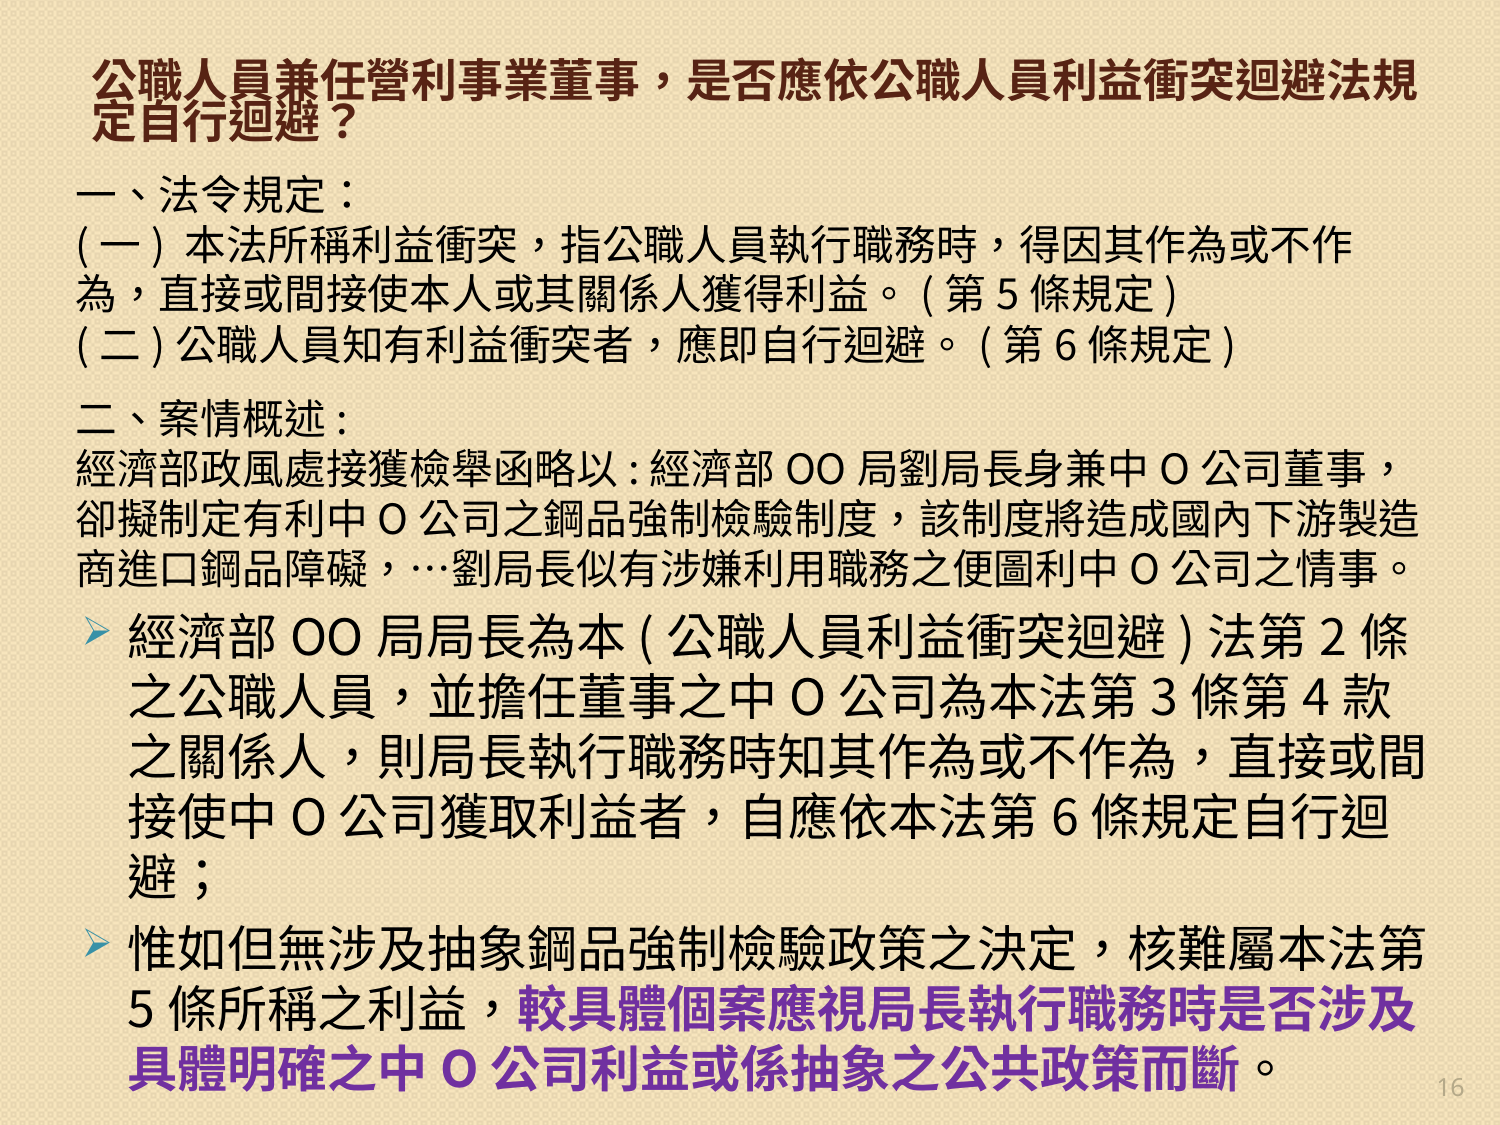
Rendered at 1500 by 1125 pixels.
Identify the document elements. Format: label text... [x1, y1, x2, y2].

list 一、法令規定： (一) 本法所稱利益衝突，指公職人員執行職務時，得因其作為或不作為，直接或間接使本人或其關係人獲得利益。(第5條規定) (二)公職人員知有利益衝突者，應即自行迴避。(第6條規定) [53, 160, 1447, 385]
picture [0, 0, 1500, 1125]
title 公職人員兼任營利事業董事，是否應依公職人員利益衝突迴避法規定自行迴避？ [76, 42, 1449, 156]
slide_number <編號> [1413, 1034, 1488, 1113]
list 二、案情概述: 經濟部政風處接獲檢舉函略以:經濟部OO局劉局長身兼中O公司董事，卻擬制定有利中O公司之鋼品強制檢驗制度，該制度將造成國內下游製造商進口鋼品障礙，…劉局長似有涉嫌利用職務之便圖利中O公司之情事。 經濟部OO局局長為本(公職人員利益衝突迴避)法第2條之公職人員，並擔任董事之中O公司為本法第3條第4款之關係人，則局長執行職務時知其作為或不作為，直接或間接使中O公司獲取利益者，自應依本法第6條規定自行迴避； 惟如但無涉及抽象鋼品強制檢驗政策之決定，核難屬本法第5條所稱之利益，較具體個案應視局長執行職務時是否涉及具體明確之中O公司利益或係抽象之公共政策而斷。 [53, 385, 1447, 1017]
